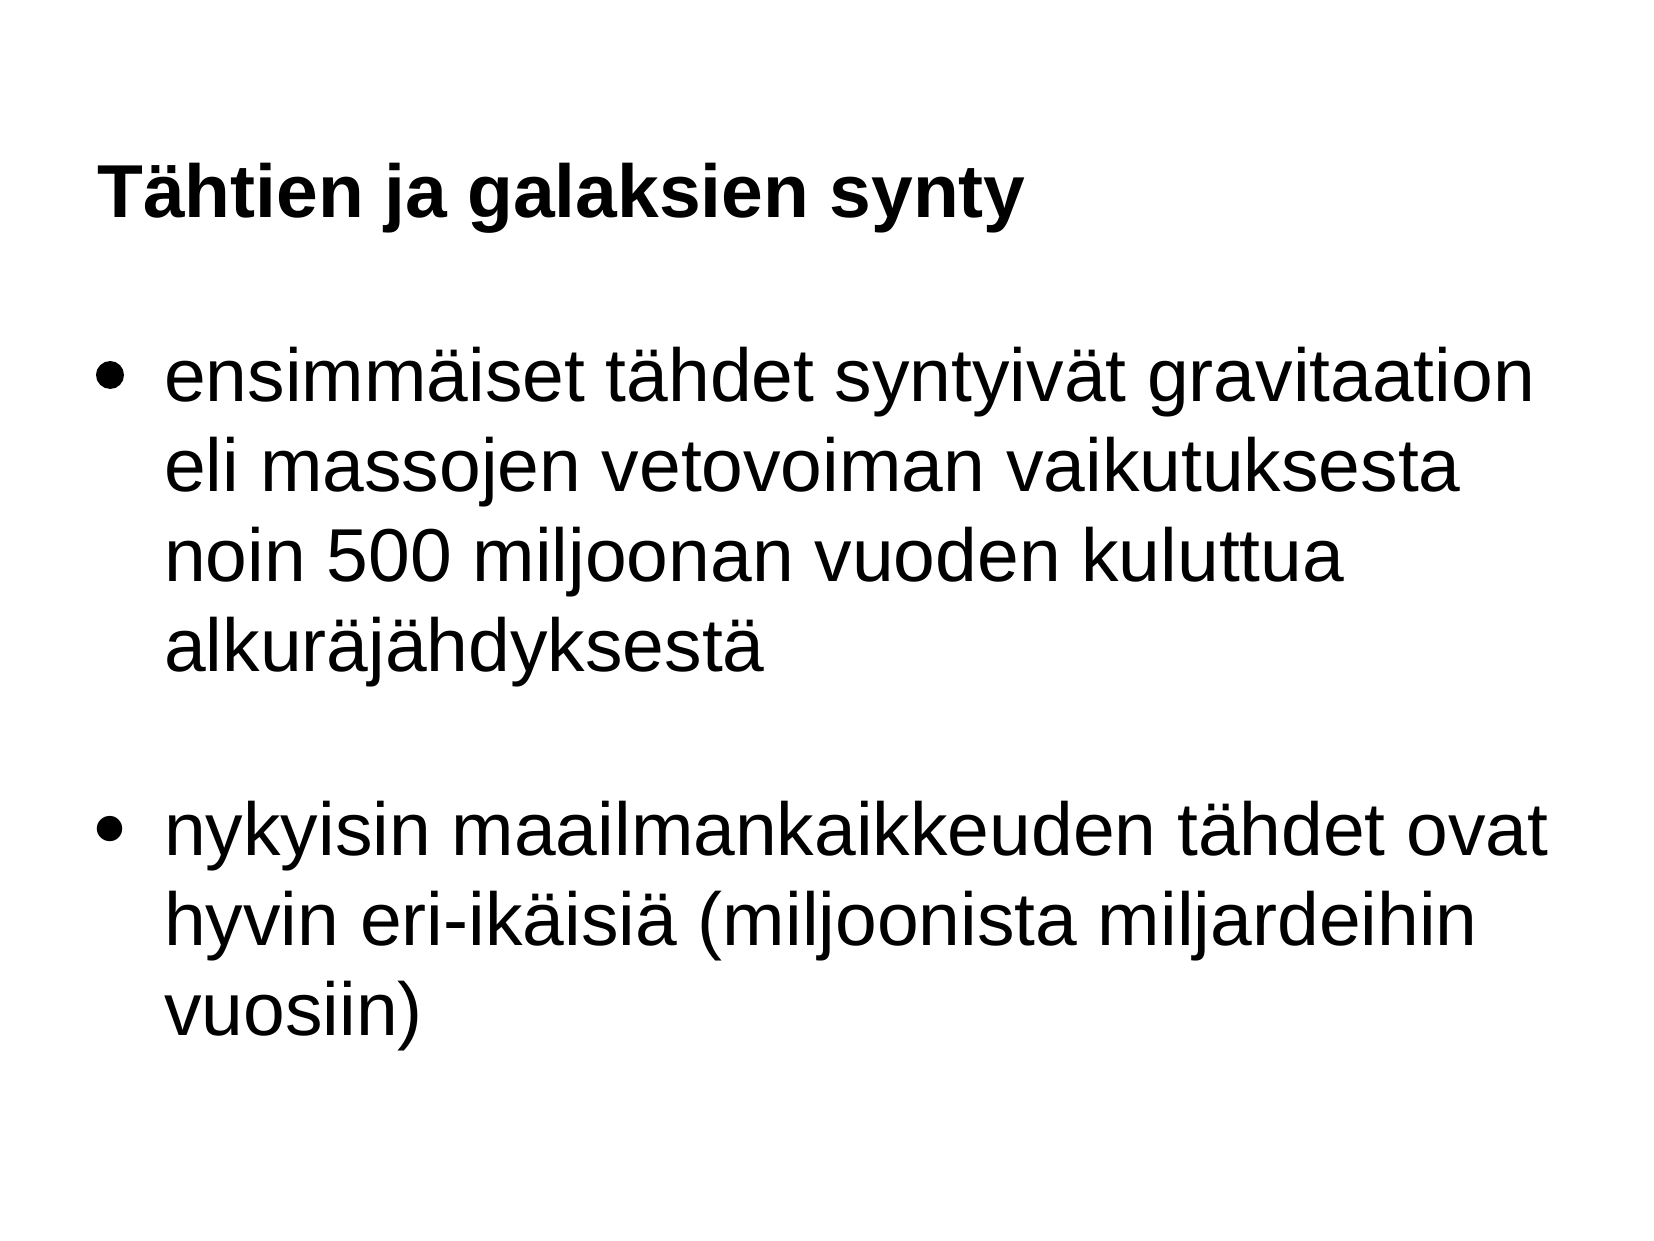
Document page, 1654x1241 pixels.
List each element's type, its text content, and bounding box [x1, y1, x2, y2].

text_box Tähtien ja galaksien synty  ensimmäiset tähdet syntyivät gravitaation eli massojen vetovoiman vaikutuksesta noin 500 miljoonan vuoden kuluttua alkuräjähdyksestä  nykyisin maailmankaikkeuden tähdet ovat hyvin eri-ikäisiä (miljoonista miljardeihin vuosiin) [82, 135, 1571, 1059]
